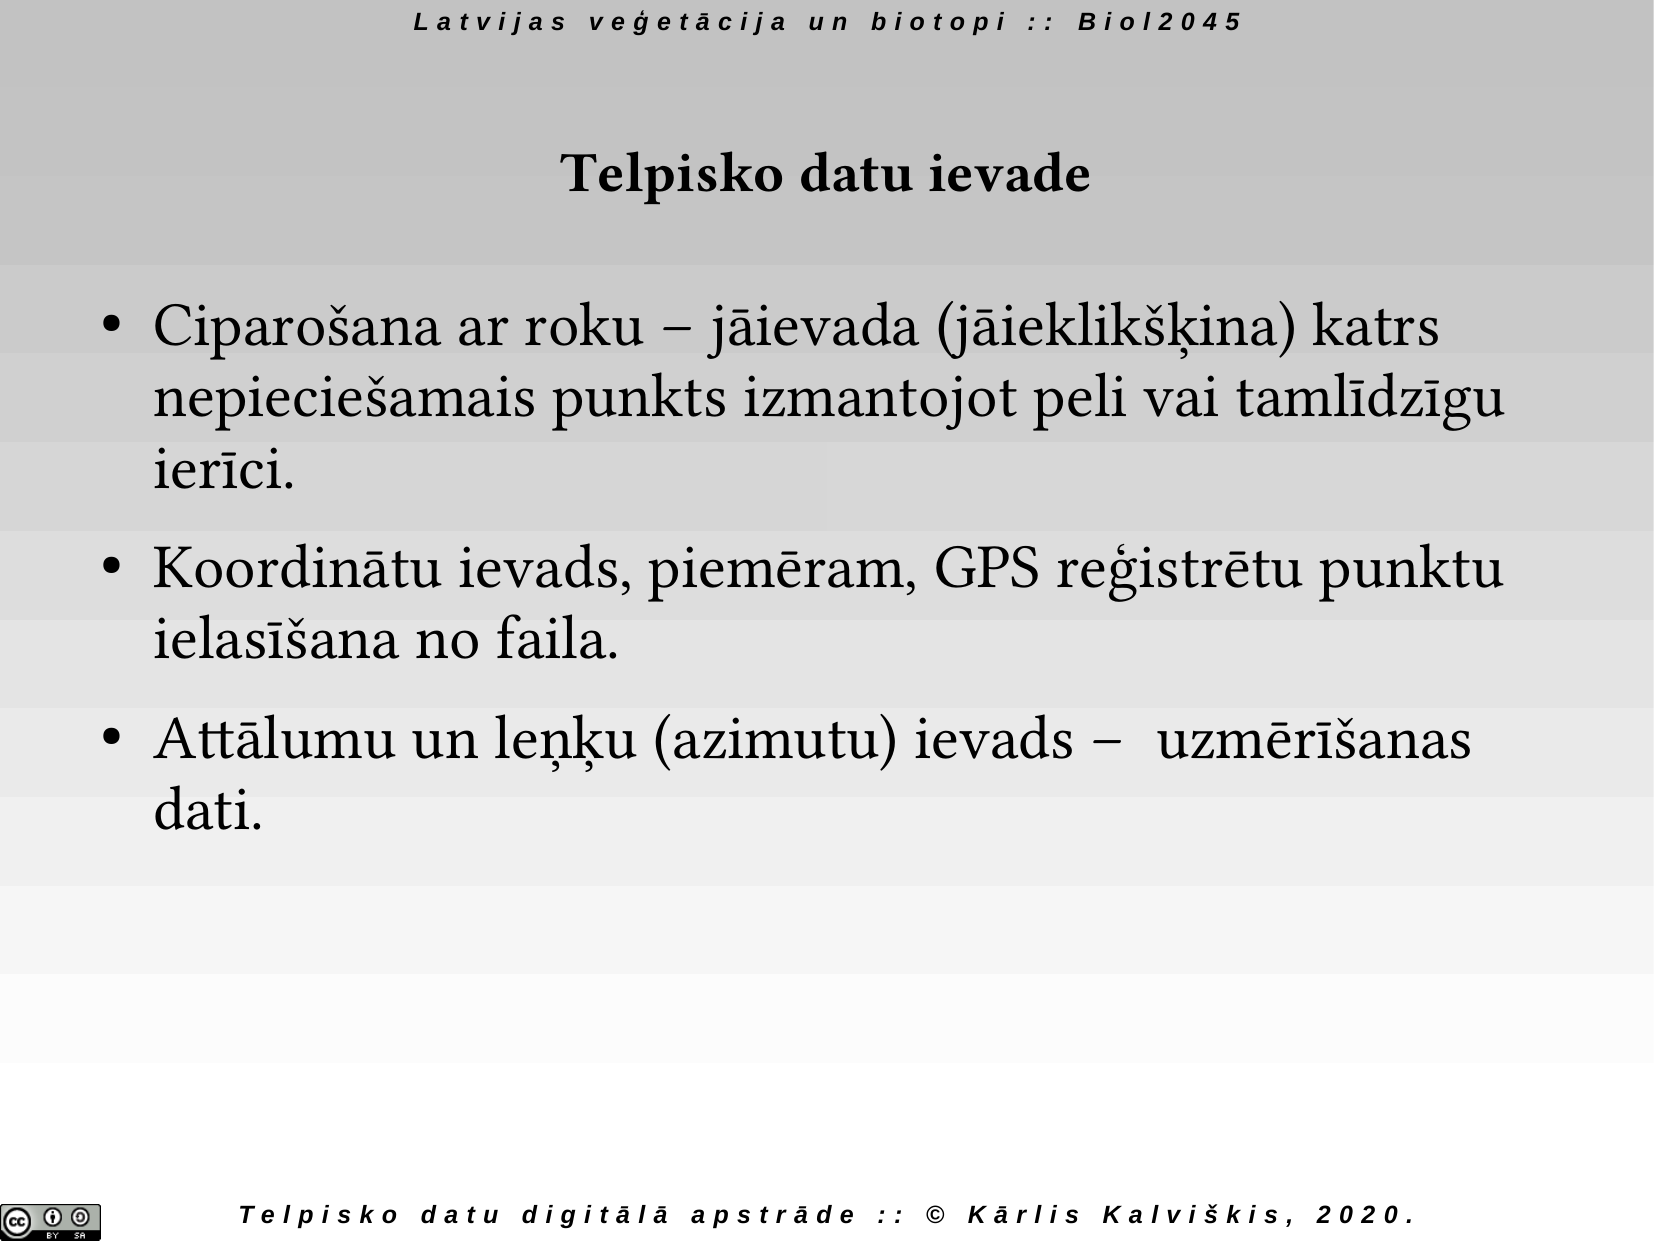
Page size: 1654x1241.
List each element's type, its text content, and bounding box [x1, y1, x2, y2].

picture [0, 0, 1654, 1241]
list Ciparošana ar roku – jāievada (jāieklikšķina) katrs nepieciešamais punkts izmantojot peli vai tamlīdzīgu ierīci. Koordinātu ievads, piemēram, GPS reģistrētu punktu ielasīšana no faila. Attālumu un leņķu (azimutu) ievads – uzmērīšanas dati. [82, 289, 1571, 1113]
title Telpisko datu ievade [29, 49, 1625, 296]
